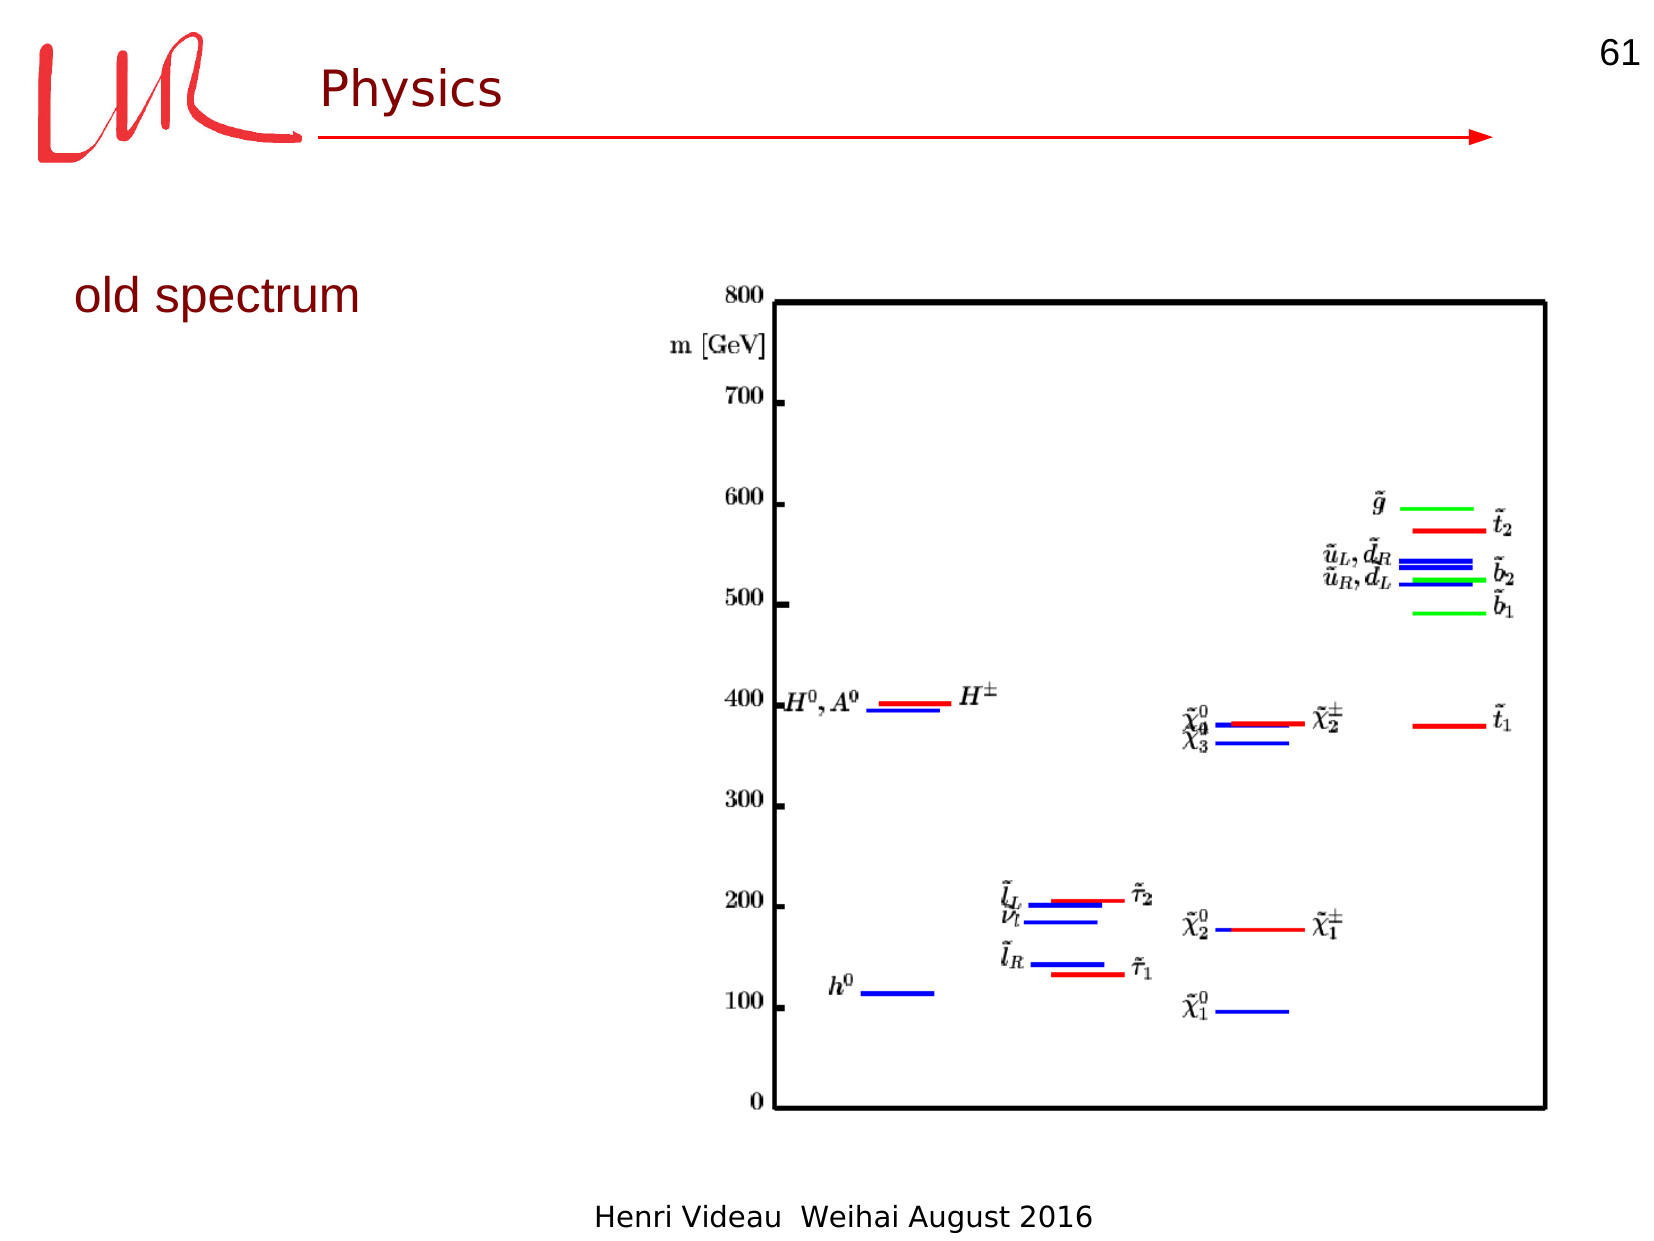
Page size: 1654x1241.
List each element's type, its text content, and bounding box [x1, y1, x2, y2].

text_box old spectrum [73, 267, 560, 324]
picture [38, 32, 302, 163]
picture [659, 274, 1560, 1150]
